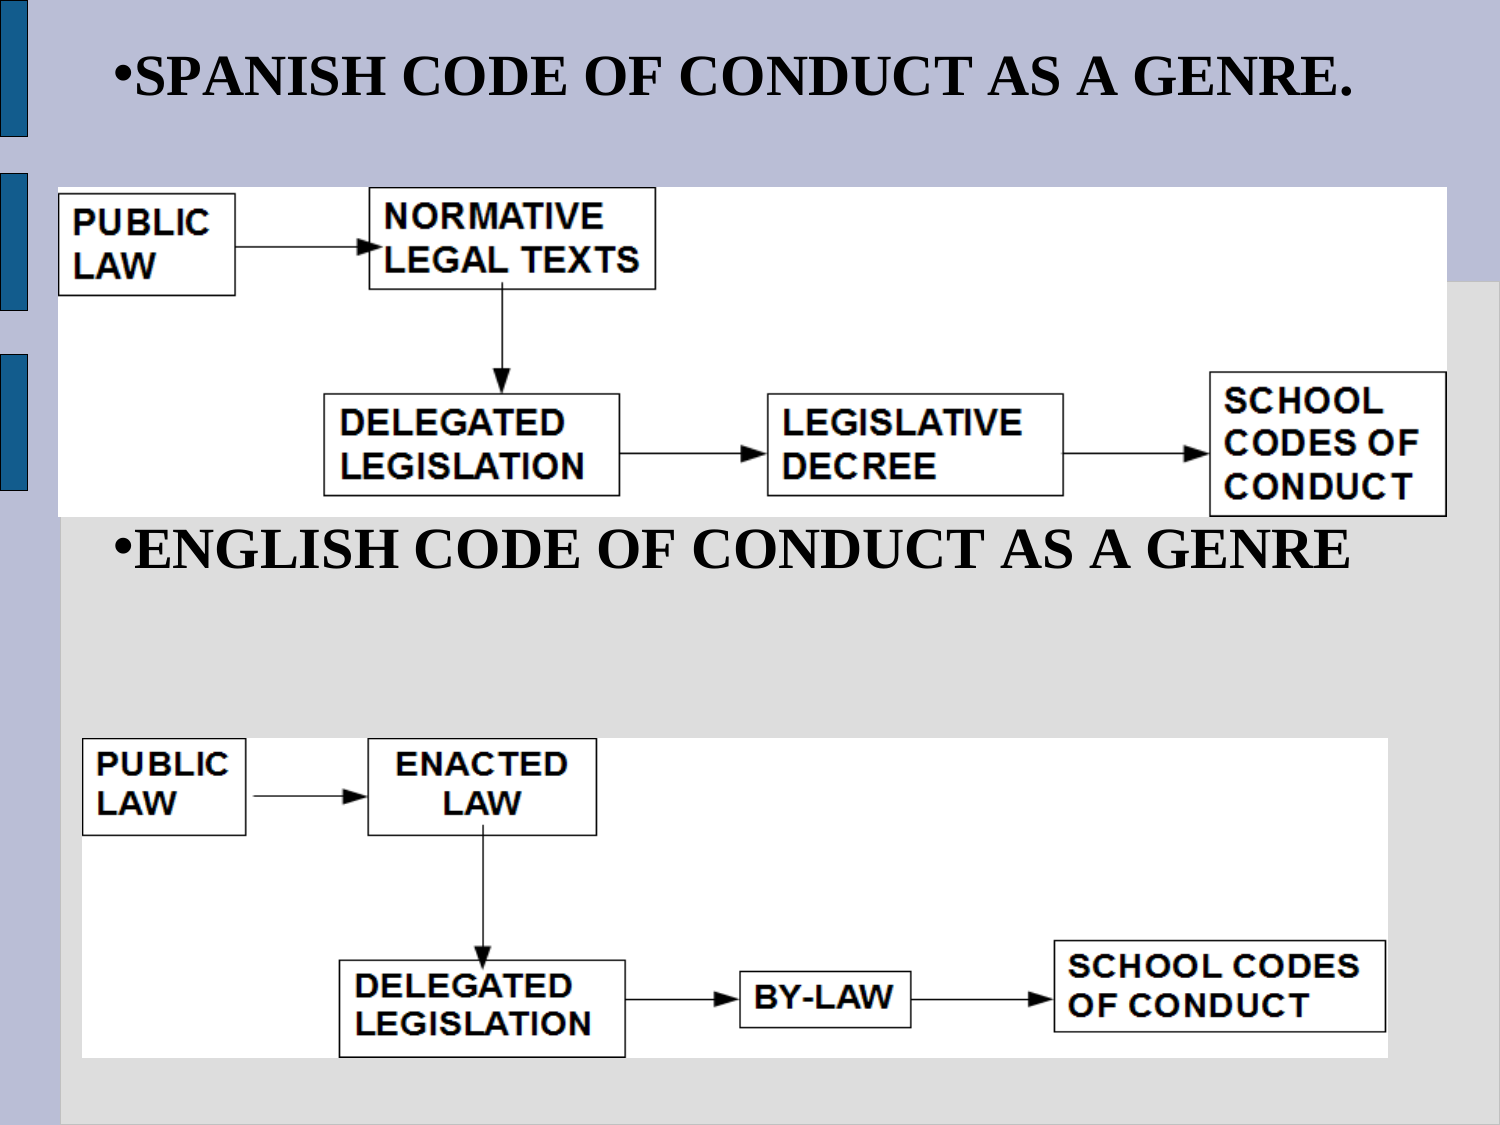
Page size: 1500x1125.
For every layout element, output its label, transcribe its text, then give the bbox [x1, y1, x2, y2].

text_box SPANISH CODE OF CONDUCT AS A GENRE. ENGLISH CODE OF CONDUCT AS A GENRE [98, 29, 1388, 187]
picture [58, 187, 1447, 517]
picture [82, 738, 1388, 1058]
text_box SPANISH CODE OF CONDUCT AS A GENRE. ENGLISH CODE OF CONDUCT AS A GENRE [98, 517, 1388, 738]
